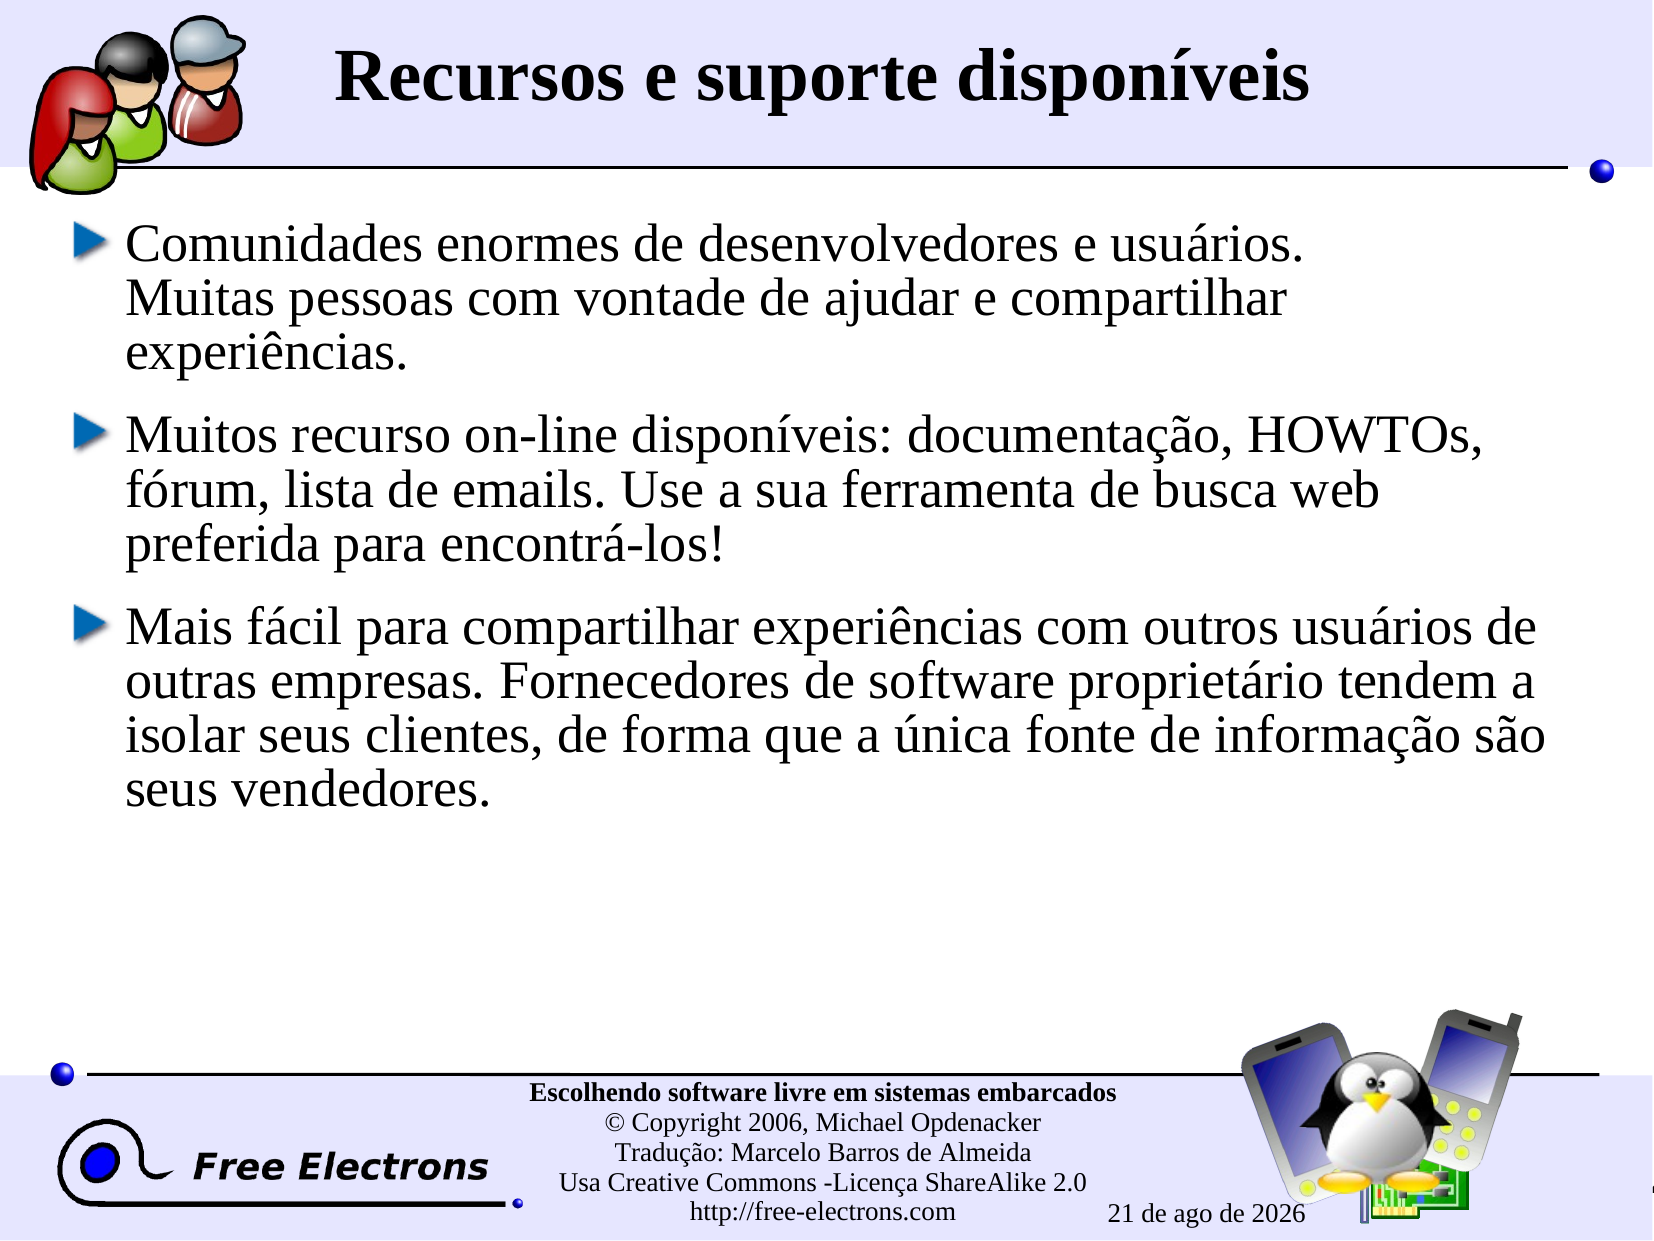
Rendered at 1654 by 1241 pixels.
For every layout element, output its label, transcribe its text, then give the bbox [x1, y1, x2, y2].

picture [29, 15, 246, 195]
picture [1232, 1069, 1519, 1241]
list Comunidades enormes de desenvolvedores e usuários. Muitas pessoas com vontade de ajudar e compartilhar experiências. Muitos recurso on-line disponíveis: documentação, HOWTOs, fórum, lista de emails. Use a sua ferramenta de busca web preferida para encontrá-los! Mais fácil para compartilhar experiências com outros usuários de outras empresas. Fornecedores de software proprietário tendem a isolar seus clientes, de forma que a única fonte de informação são seus vendedores. [54, 218, 1577, 1069]
title Recursos e suporte disponíveis [246, 25, 1551, 124]
picture [50, 1108, 527, 1216]
